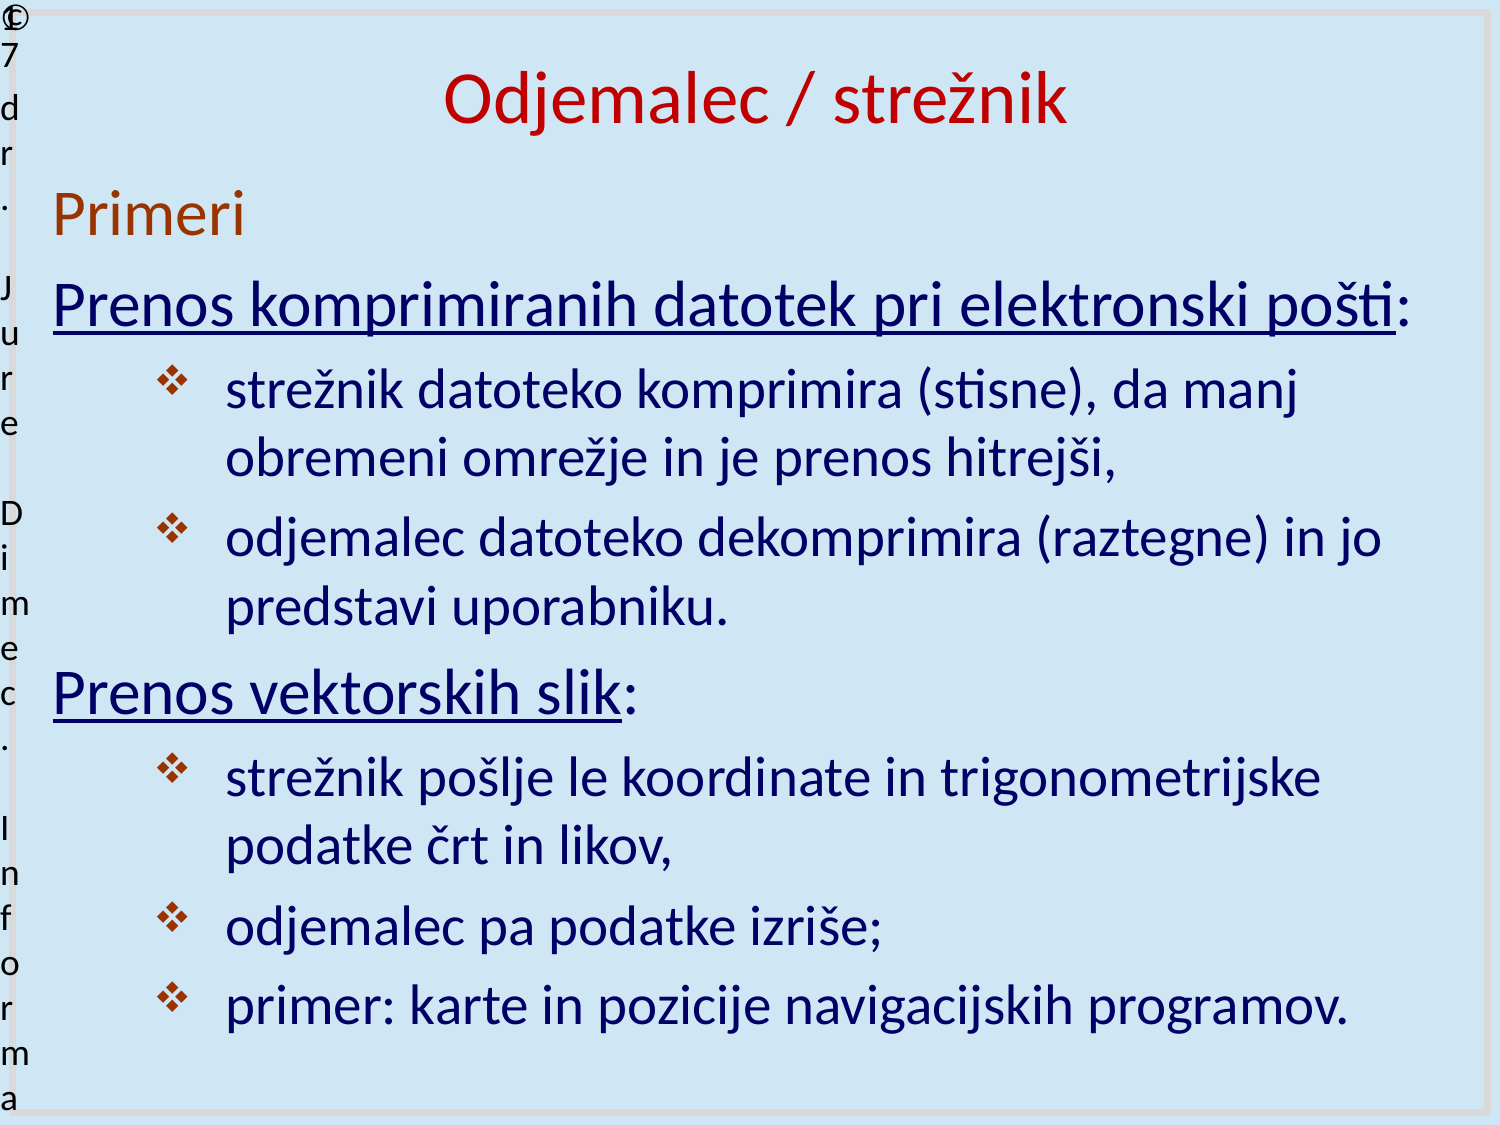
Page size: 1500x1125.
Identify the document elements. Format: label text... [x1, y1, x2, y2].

title Odjemalec / strežnik [37, 37, 1475, 150]
list Primeri Prenos komprimiranih datotek pri elektronski pošti: strežnik datoteko komprimira (stisne), da manj obremeni omrežje in je prenos hitrejši, odjemalec datoteko dekomprimira (raztegne) in jo predstavi uporabniku. Prenos vektorskih slik: strežnik pošlje le koordinate in trigonometrijske podatke črt in likov, odjemalec pa podatke izriše; primer: karte in pozicije navigacijskih programov. [37, 162, 1475, 1050]
